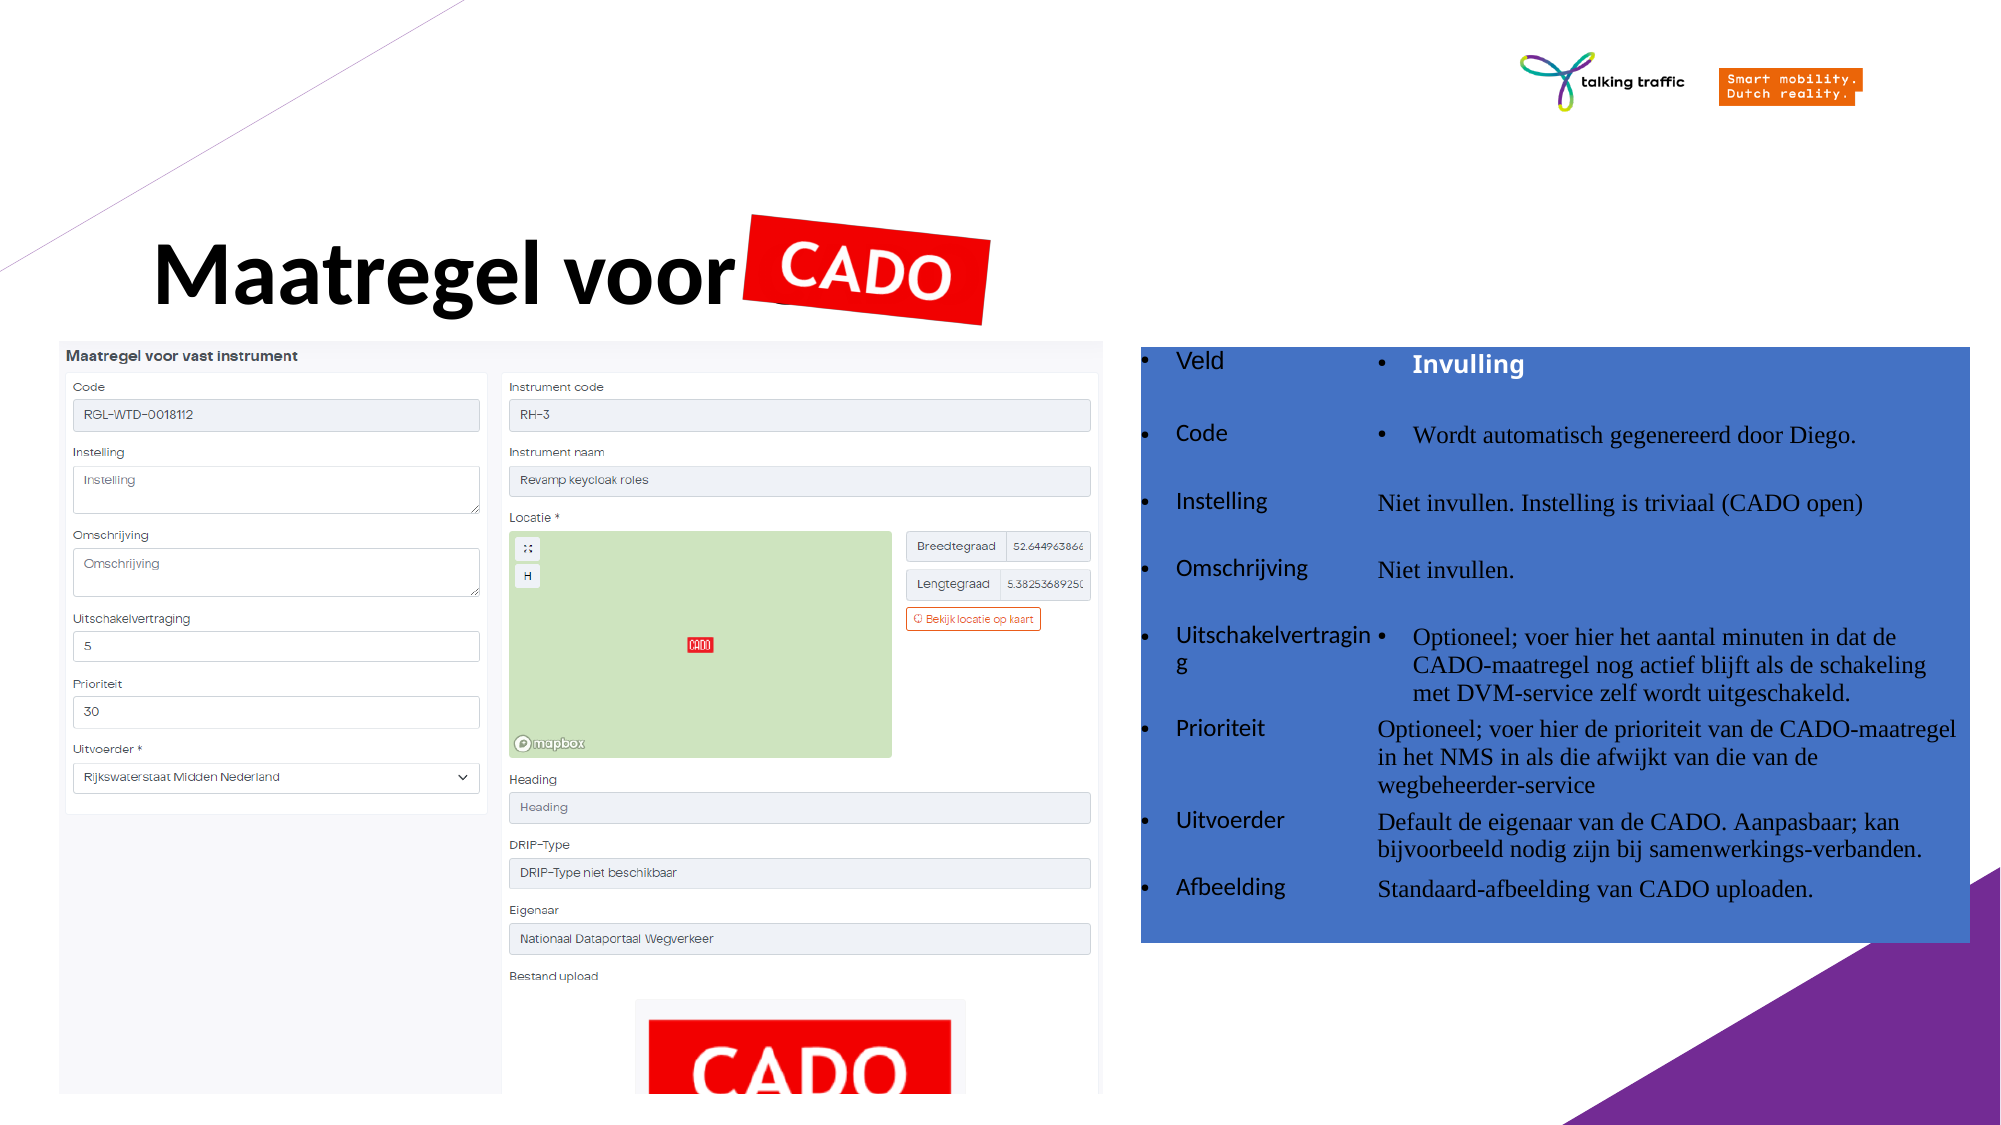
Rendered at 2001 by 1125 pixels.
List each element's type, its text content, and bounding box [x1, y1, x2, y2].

table_header Invulling [1377, 347, 1970, 421]
table_cell Wordt automatisch gegenereerd door Diego. [1377, 421, 1970, 489]
text_box 63 [1412, 1042, 1863, 1103]
table_cell Standaard-afbeelding van CADO uploaden. [1377, 875, 1970, 943]
table_cell Instelling [1141, 489, 1377, 556]
table_cell Optioneel; voer hier het aantal minuten in dat de CADO-maatregel nog actief blijft als de schakeling met DVM-service zelf wordt uitgeschakeld. [1377, 623, 1970, 716]
picture [59, 200, 1103, 1094]
table_cell Afbeelding [1141, 875, 1377, 943]
table_cell Uitvoerder [1141, 808, 1377, 875]
table_cell Niet invullen. Instelling is triviaal (CADO open) [1377, 489, 1970, 556]
table_cell Prioriteit [1141, 716, 1377, 808]
table_cell Code [1141, 421, 1377, 489]
title Maatregel voor CADO [137, 165, 1863, 332]
table_cell Optioneel; voer hier de prioriteit van de CADO-maatregel in het NMS in als die afwijkt van die van de wegbeheerder-service [1377, 716, 1970, 808]
table_cell Niet invullen. [1377, 556, 1970, 623]
table_header Veld [1141, 347, 1377, 421]
table_cell Omschrijving [1141, 556, 1377, 623]
table_cell Uitschakelvertraging [1141, 623, 1377, 716]
table_cell Default de eigenaar van de CADO. Aanpasbaar; kan bijvoorbeeld nodig zijn bij samenwerkings-verbanden. [1377, 808, 1970, 875]
